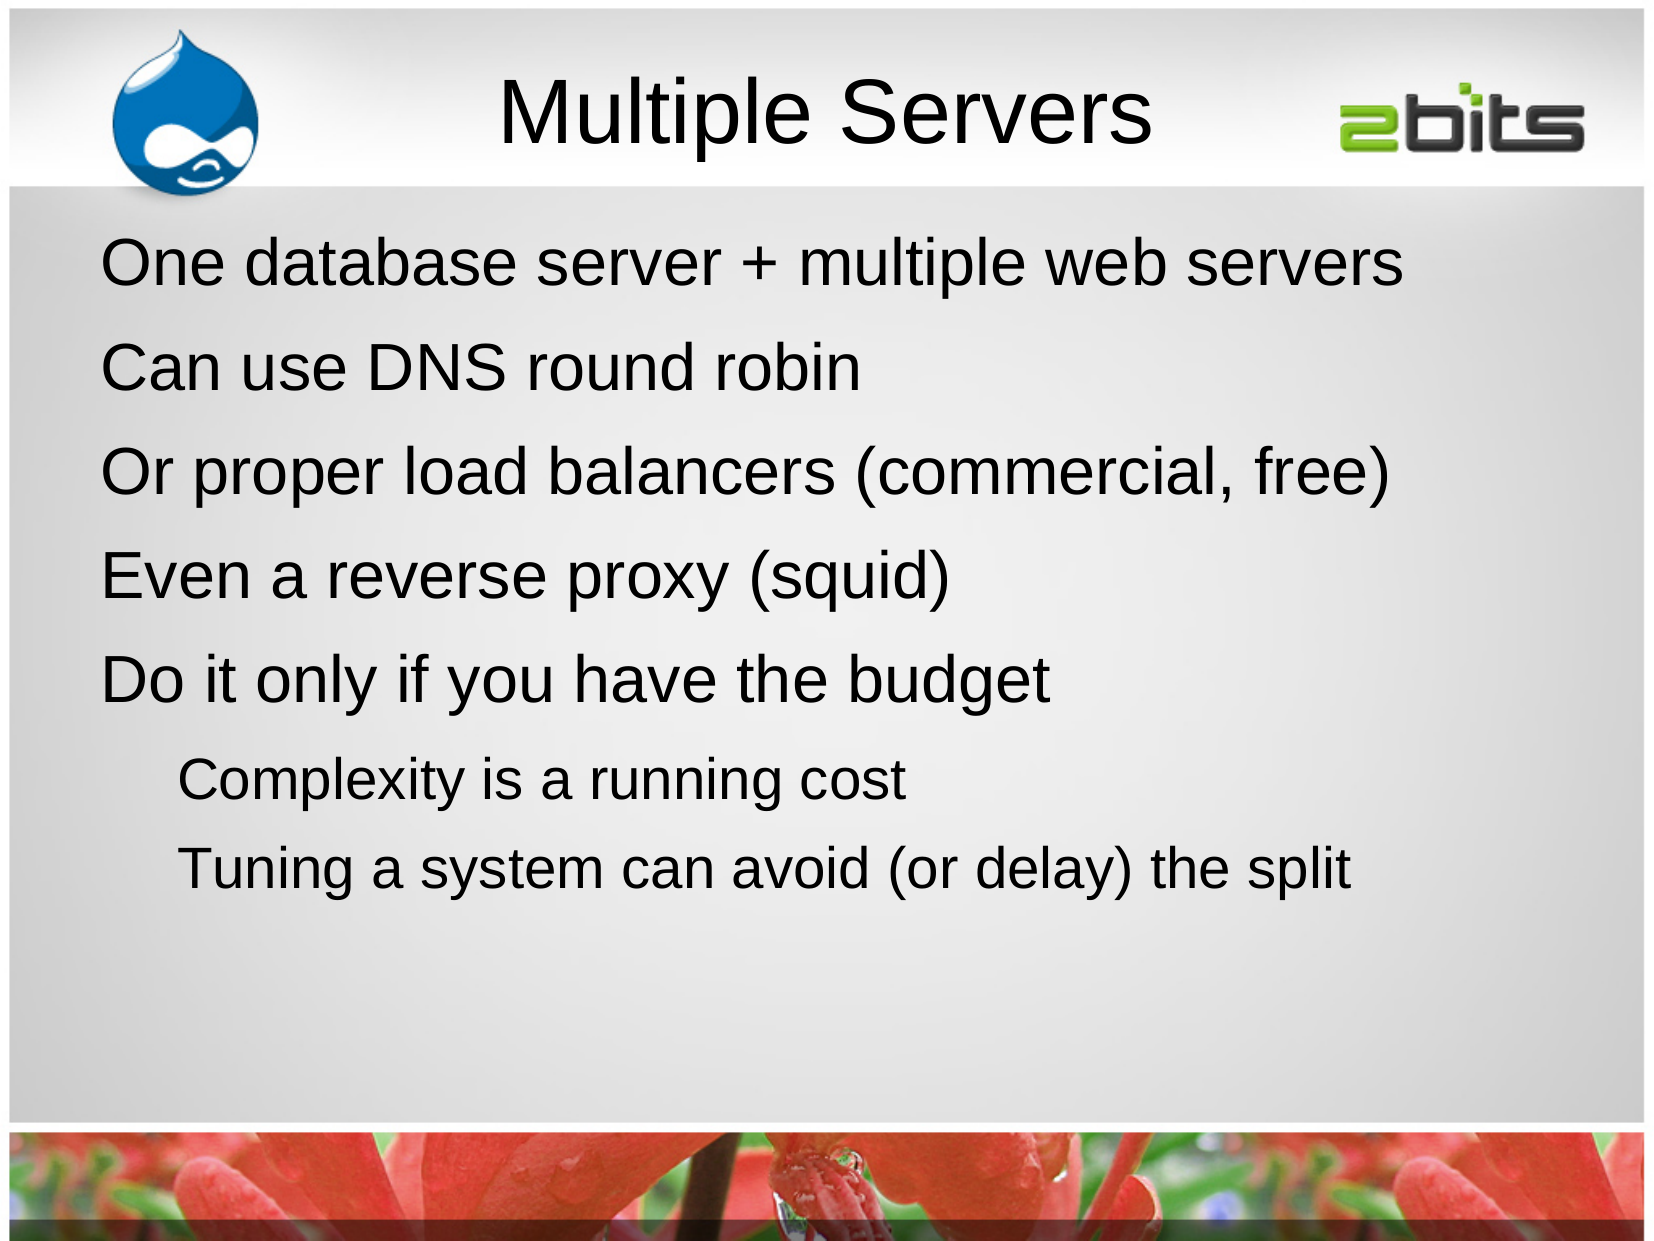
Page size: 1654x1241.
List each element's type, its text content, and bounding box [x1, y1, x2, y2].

list One database server + multiple web servers Can use DNS round robin Or proper load balancers (commercial, free) Even a reverse proxy (squid) Do it only if you have the budget Complexity is a running cost Tuning a system can avoid (or delay) the split [82, 225, 1571, 1066]
title Multiple Servers [82, 15, 1571, 208]
picture [0, 0, 1654, 1241]
